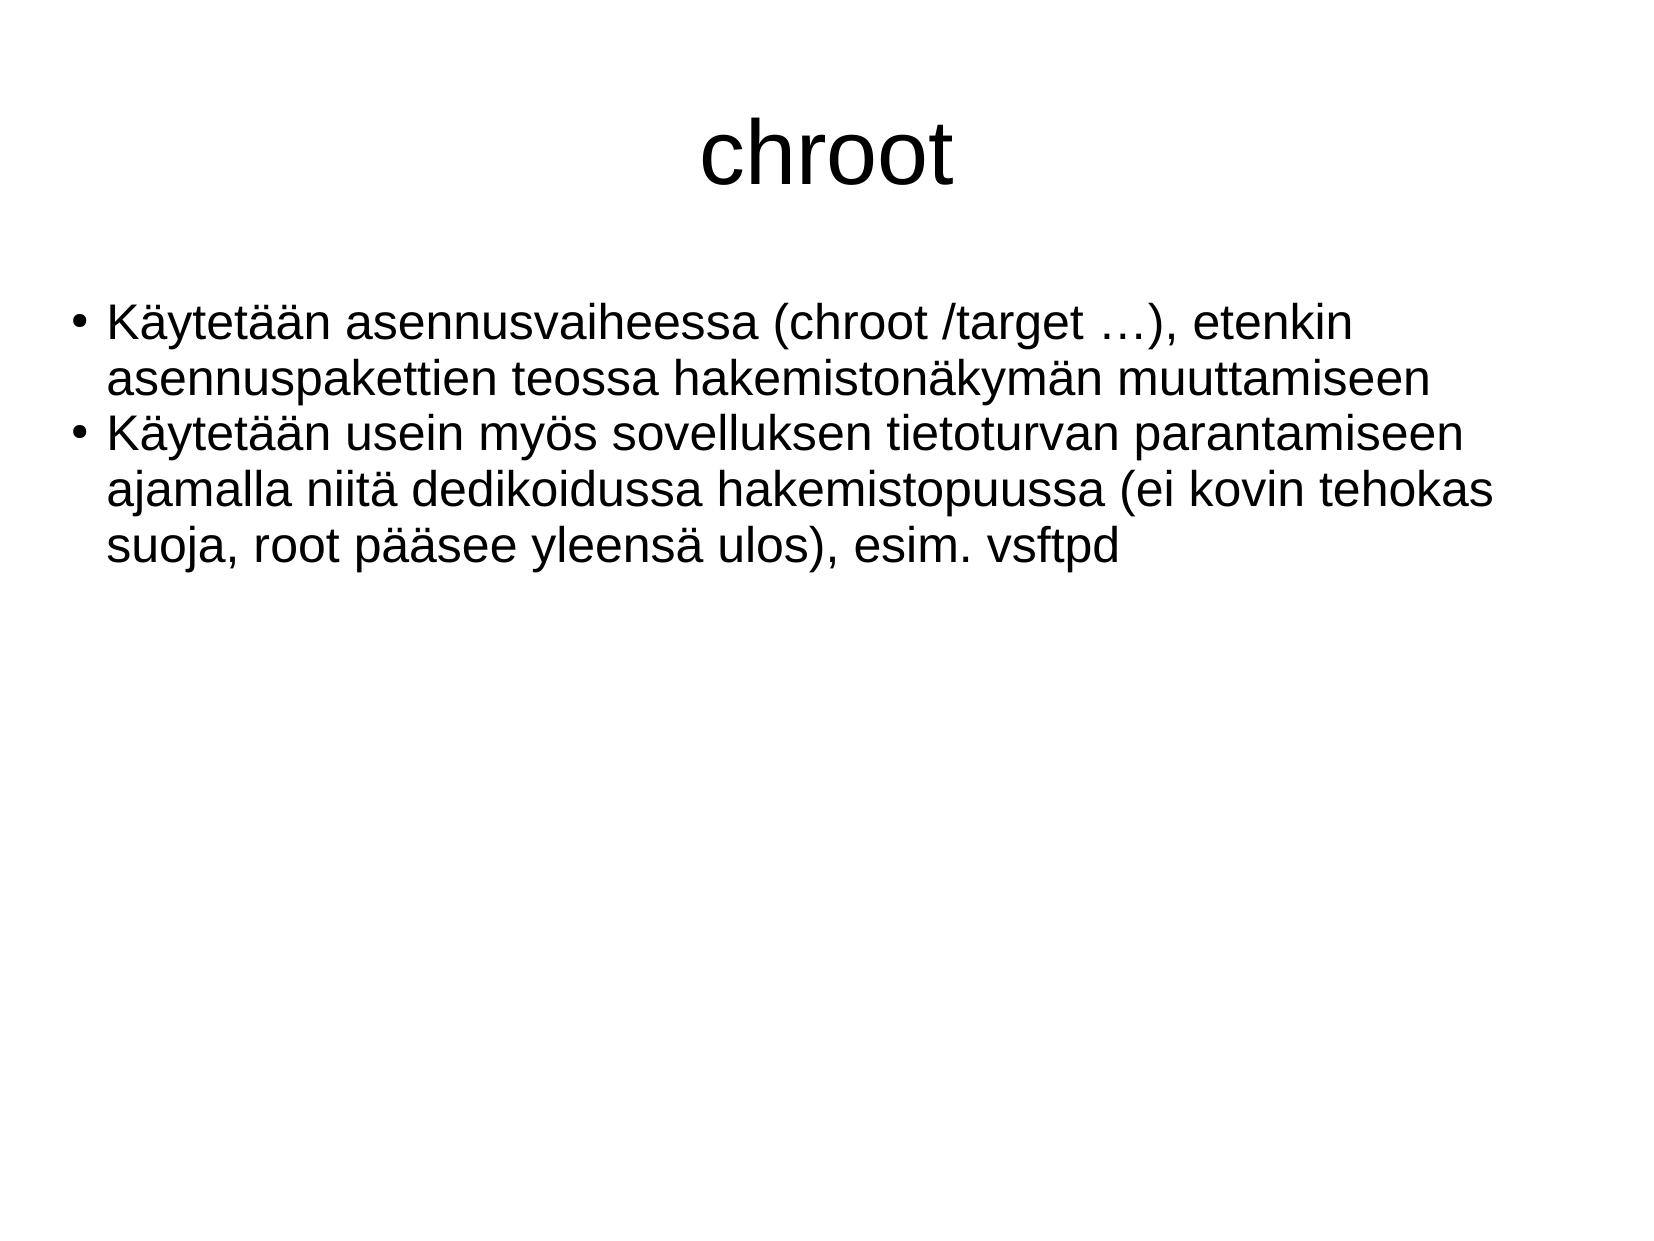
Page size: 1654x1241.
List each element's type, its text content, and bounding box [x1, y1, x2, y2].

title chroot [82, 49, 1571, 257]
subtitle Käytetään asennusvaiheessa (chroot /target …), etenkin asennuspakettien teossa hakemistonäkymän muuttamiseen Käytetään usein myös sovelluksen tietoturvan parantamiseen ajamalla niitä dedikoidussa hakemistopuussa (ei kovin tehokas suoja, root pääsee yleensä ulos), esim. vsftpd [70, 216, 1560, 650]
